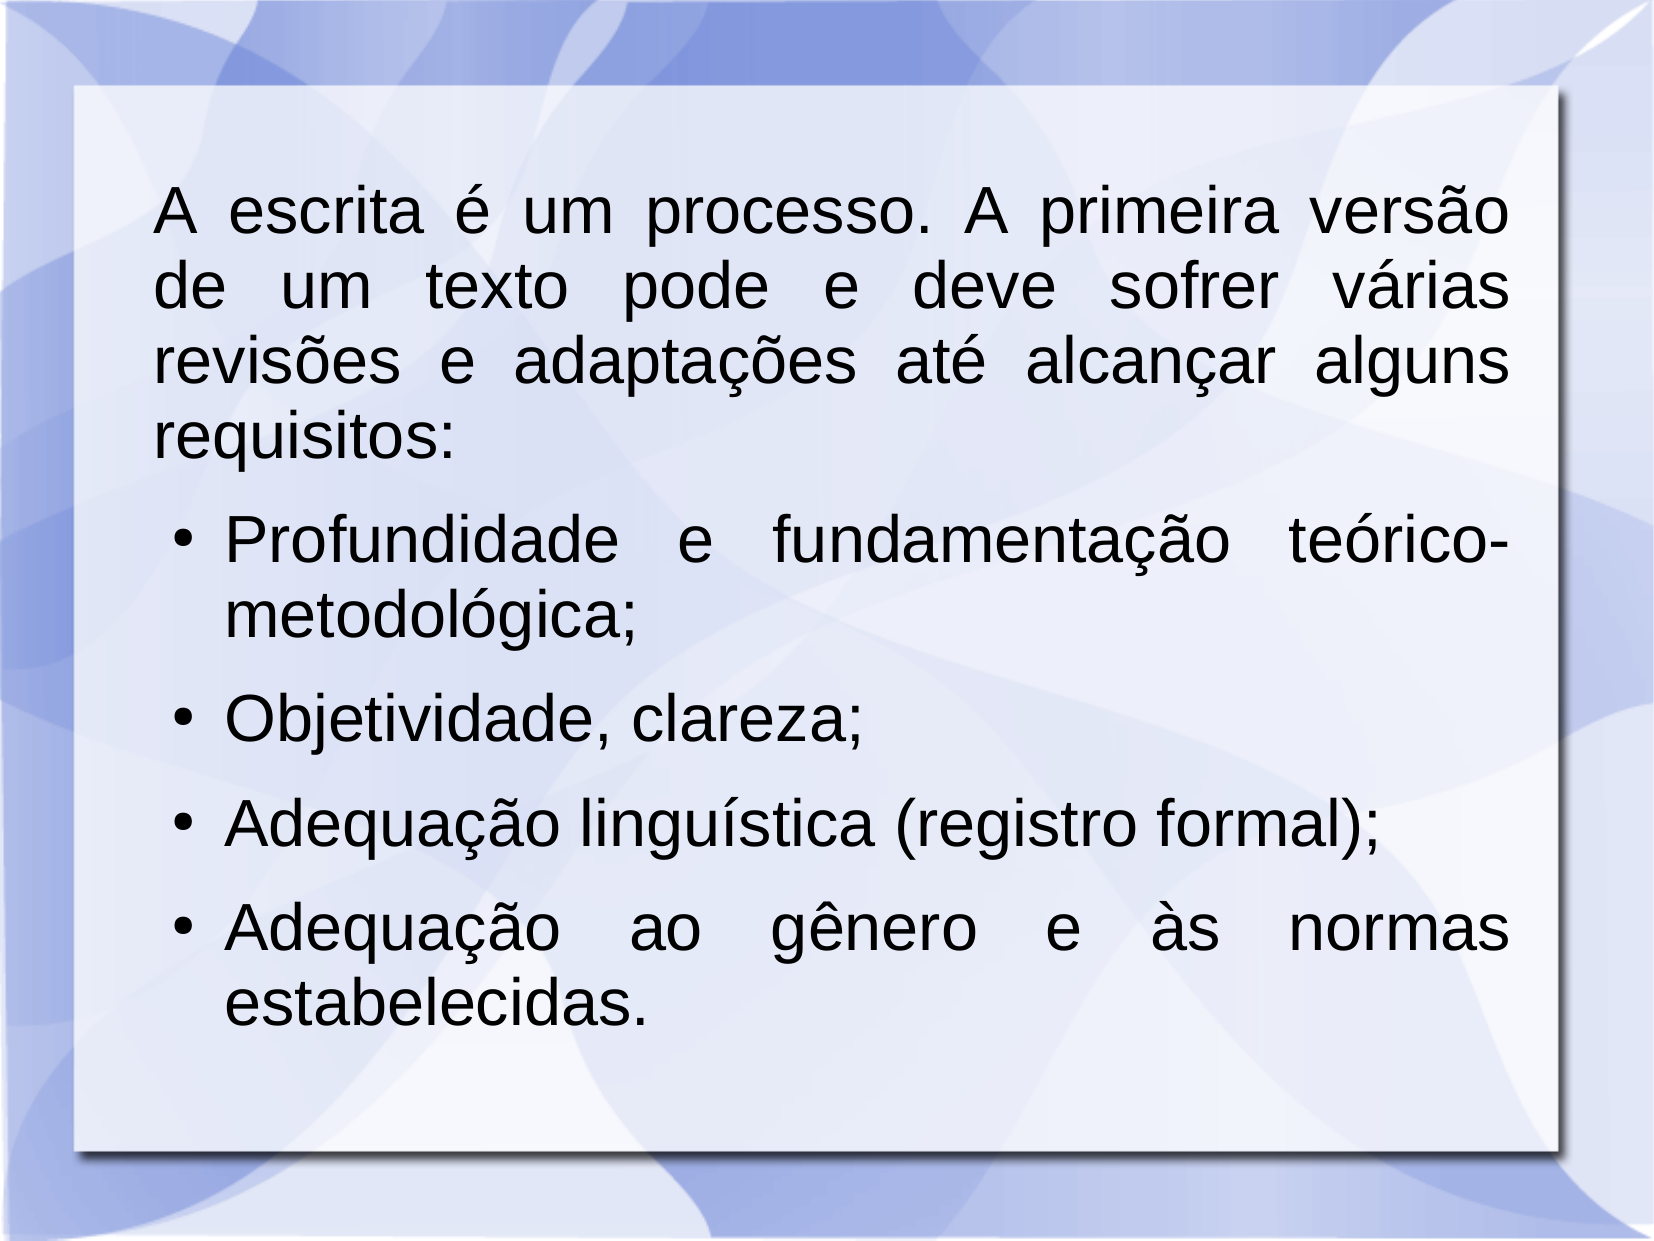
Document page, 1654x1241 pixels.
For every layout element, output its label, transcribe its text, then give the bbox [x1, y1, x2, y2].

list A escrita é um processo. A primeira versão de um texto pode e deve sofrer várias revisões e adaptações até alcançar alguns requisitos: Profundidade e fundamentação teórico-metodológica; Objetividade, clareza; Adequação linguística (registro formal); Adequação ao gênero e às normas estabelecidas. [153, 173, 1512, 1040]
picture [0, 0, 1654, 1241]
